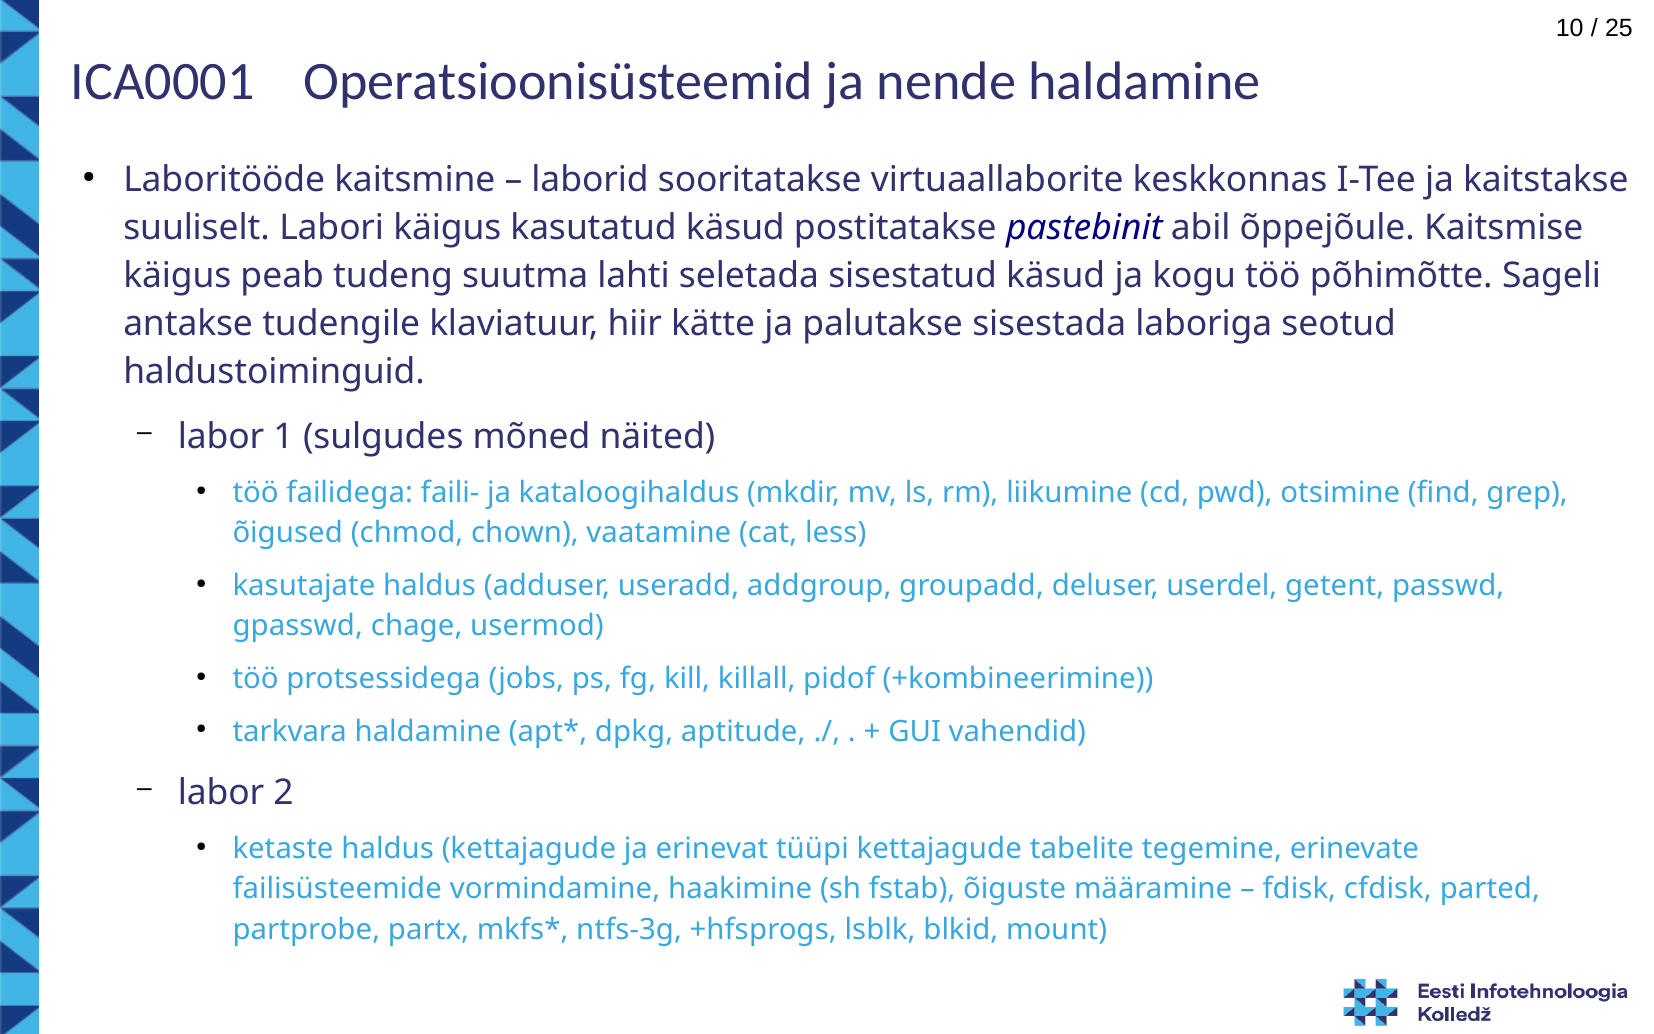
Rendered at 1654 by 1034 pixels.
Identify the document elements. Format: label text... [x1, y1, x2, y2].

list Laboritööde kaitsmine – laborid sooritatakse virtuaallaborite keskkonnas I-Tee ja kaitstakse suuliselt. Labori käigus kasutatud käsud postitatakse pastebinit abil õppejõule. Kaitsmise käigus peab tudeng suutma lahti seletada sisestatud käsud ja kogu töö põhimõtte. Sageli antakse tudengile klaviatuur, hiir kätte ja palutakse sisestada laboriga seotud haldustoiminguid. labor 1 (sulgudes mõned näited) töö failidega: faili- ja kataloogihaldus (mkdir, mv, ls, rm), liikumine (cd, pwd), otsimine (find, grep), õigused (chmod, chown), vaatamine (cat, less) kasutajate haldus (adduser, useradd, addgroup, groupadd, deluser, userdel, getent, passwd, gpasswd, chage, usermod) töö protsessidega (jobs, ps, fg, kill, killall, pidof (+kombineerimine)) tarkvara haldamine (apt*, dpkg, aptitude, ./, . + GUI vahendid) labor 2 ketaste haldus (kettajagude ja erinevat tüüpi kettajagude tabelite tegemine, erinevate failisüsteemide vormindamine, haakimine (sh fstab), õiguste määramine – fdisk, cfdisk, parted, partprobe, partx, mkfs*, ntfs-3g, +hfsprogs, lsblk, blkid, mount) [68, 153, 1630, 957]
title ICA0001 Operatsioonisüsteemid ja nende haldamine [70, 41, 1630, 130]
